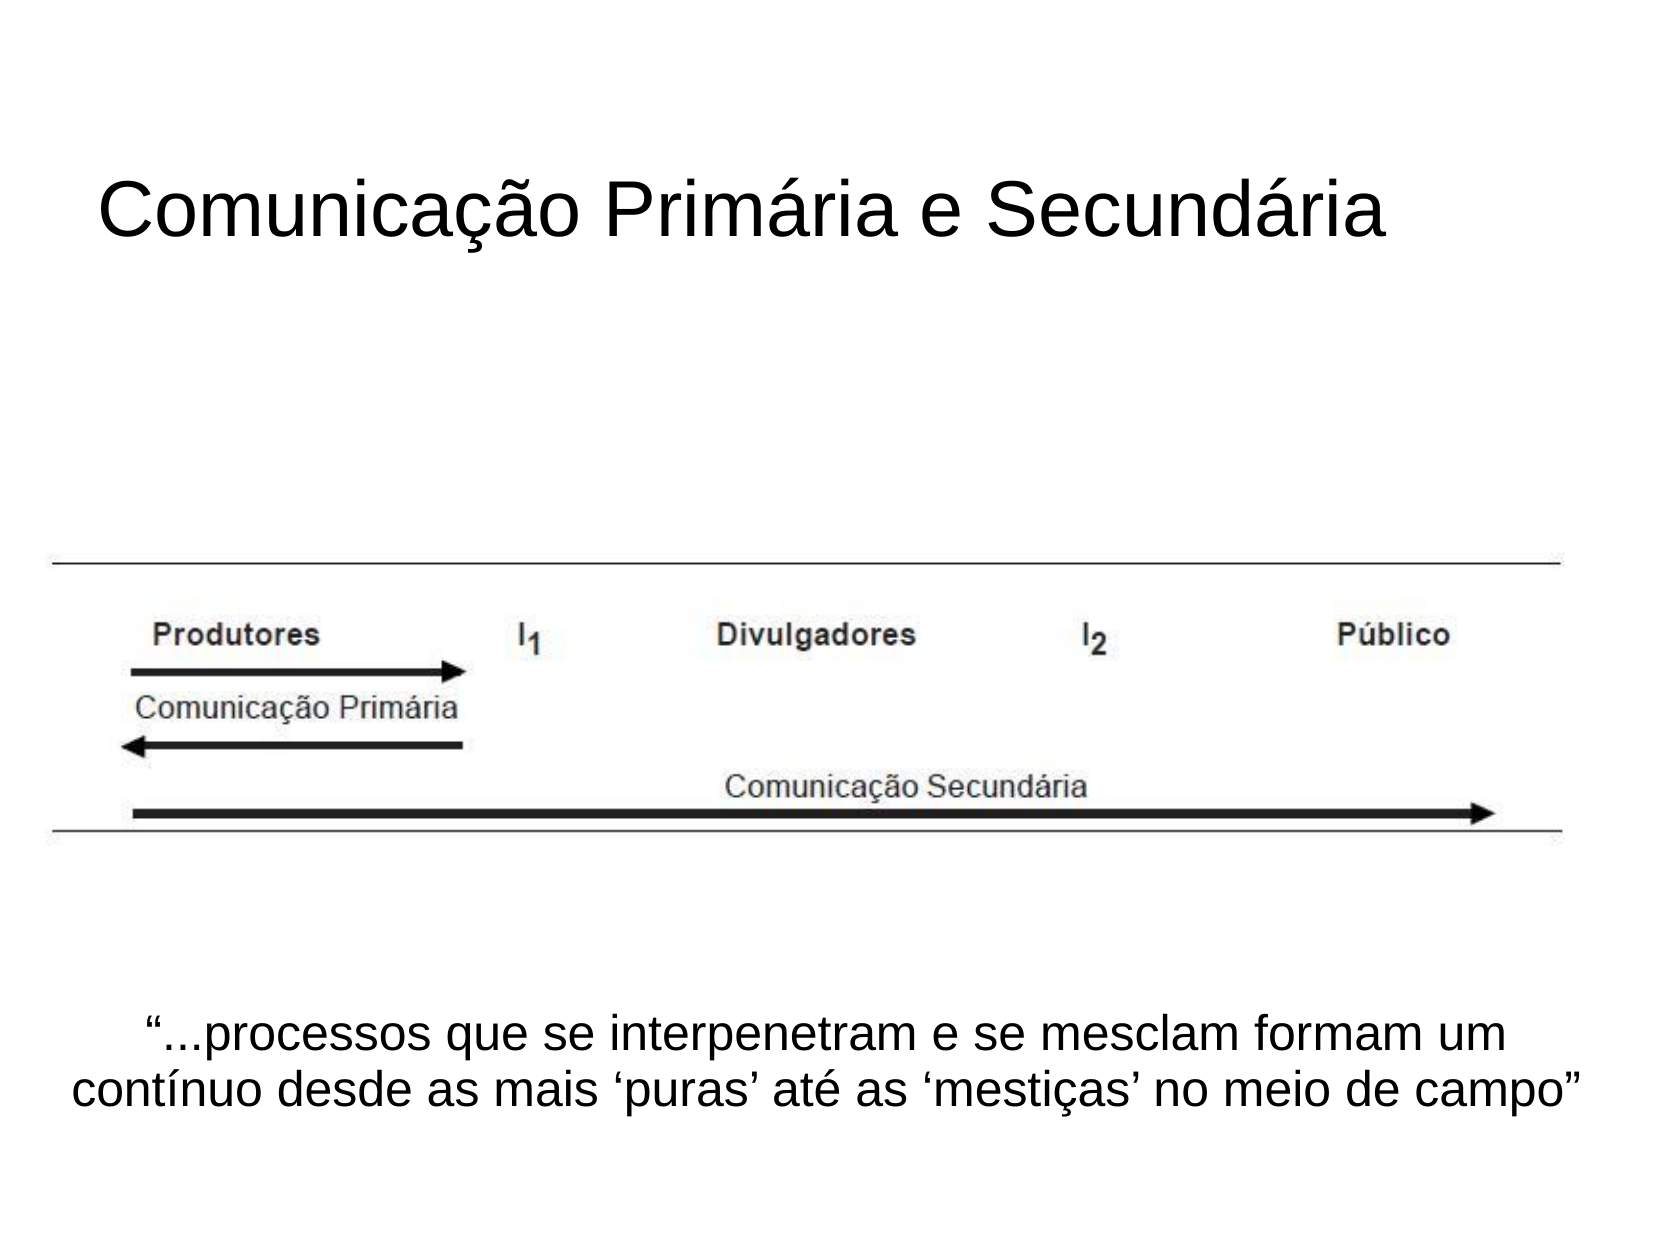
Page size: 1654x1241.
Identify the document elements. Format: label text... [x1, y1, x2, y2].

title Comunicação Primária e Secundária [82, 49, 1571, 360]
text_box “...processos que se interpenetram e se mesclam formam um contínuo desde as mais ‘puras’ até as ‘mestiças’ no meio de campo” [177, 933, 1477, 1134]
picture [45, 538, 1630, 894]
